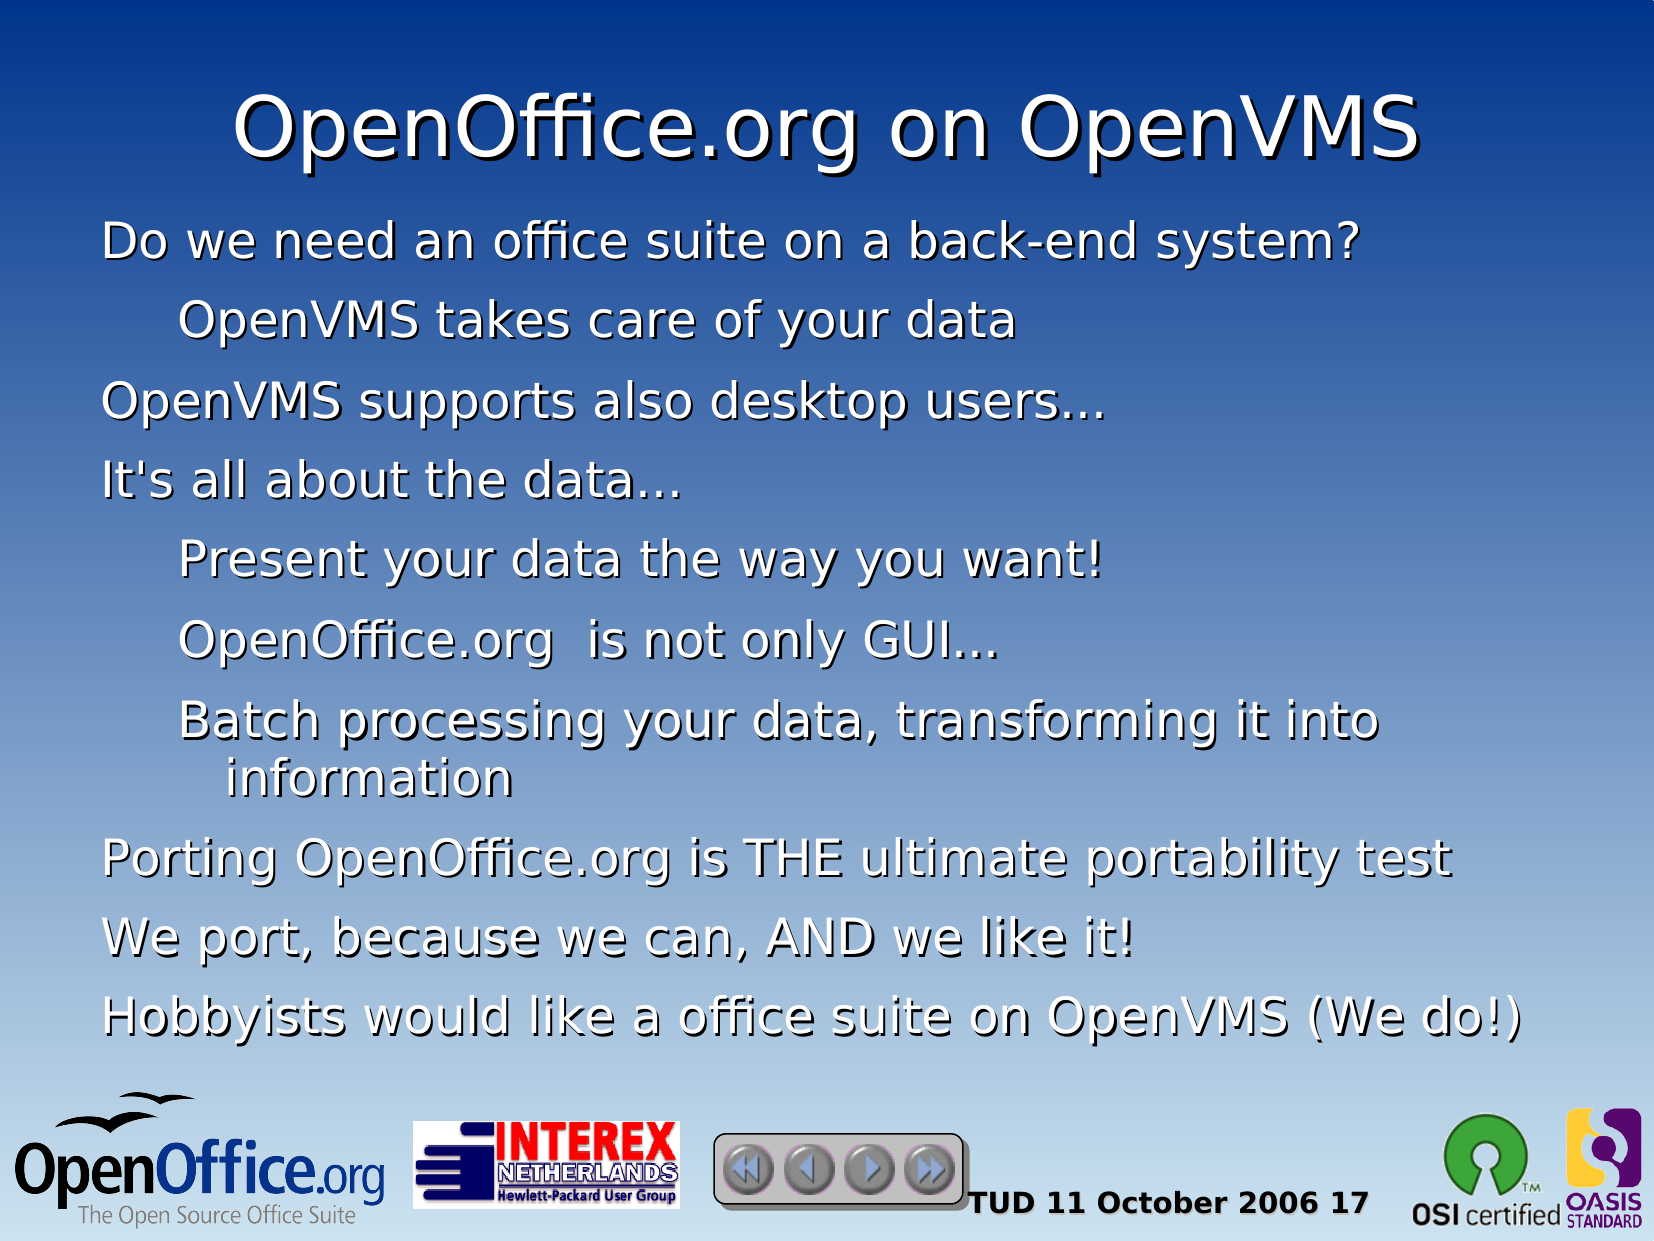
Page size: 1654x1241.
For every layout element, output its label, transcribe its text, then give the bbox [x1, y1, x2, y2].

picture [844, 1144, 895, 1195]
list Do we need an office suite on a back-end system? OpenVMS takes care of your data OpenVMS supports also desktop users... It's all about the data... Present your data the way you want! OpenOffice.org is not only GUI... Batch processing your data, transforming it into information Porting OpenOffice.org is THE ultimate portability test We port, because we can, AND we like it! Hobbyists would like a office suite on OpenVMS (We do!) [82, 212, 1625, 1069]
title OpenOffice.org on OpenVMS [82, 49, 1571, 207]
text_box TUD 11 October 2006 32 [974, 1181, 1500, 1241]
picture [904, 1144, 955, 1195]
picture [784, 1144, 835, 1195]
picture [413, 1121, 680, 1209]
picture [1405, 1102, 1654, 1238]
picture [15, 1092, 384, 1229]
picture [723, 1144, 774, 1195]
text_box [714, 1133, 963, 1204]
